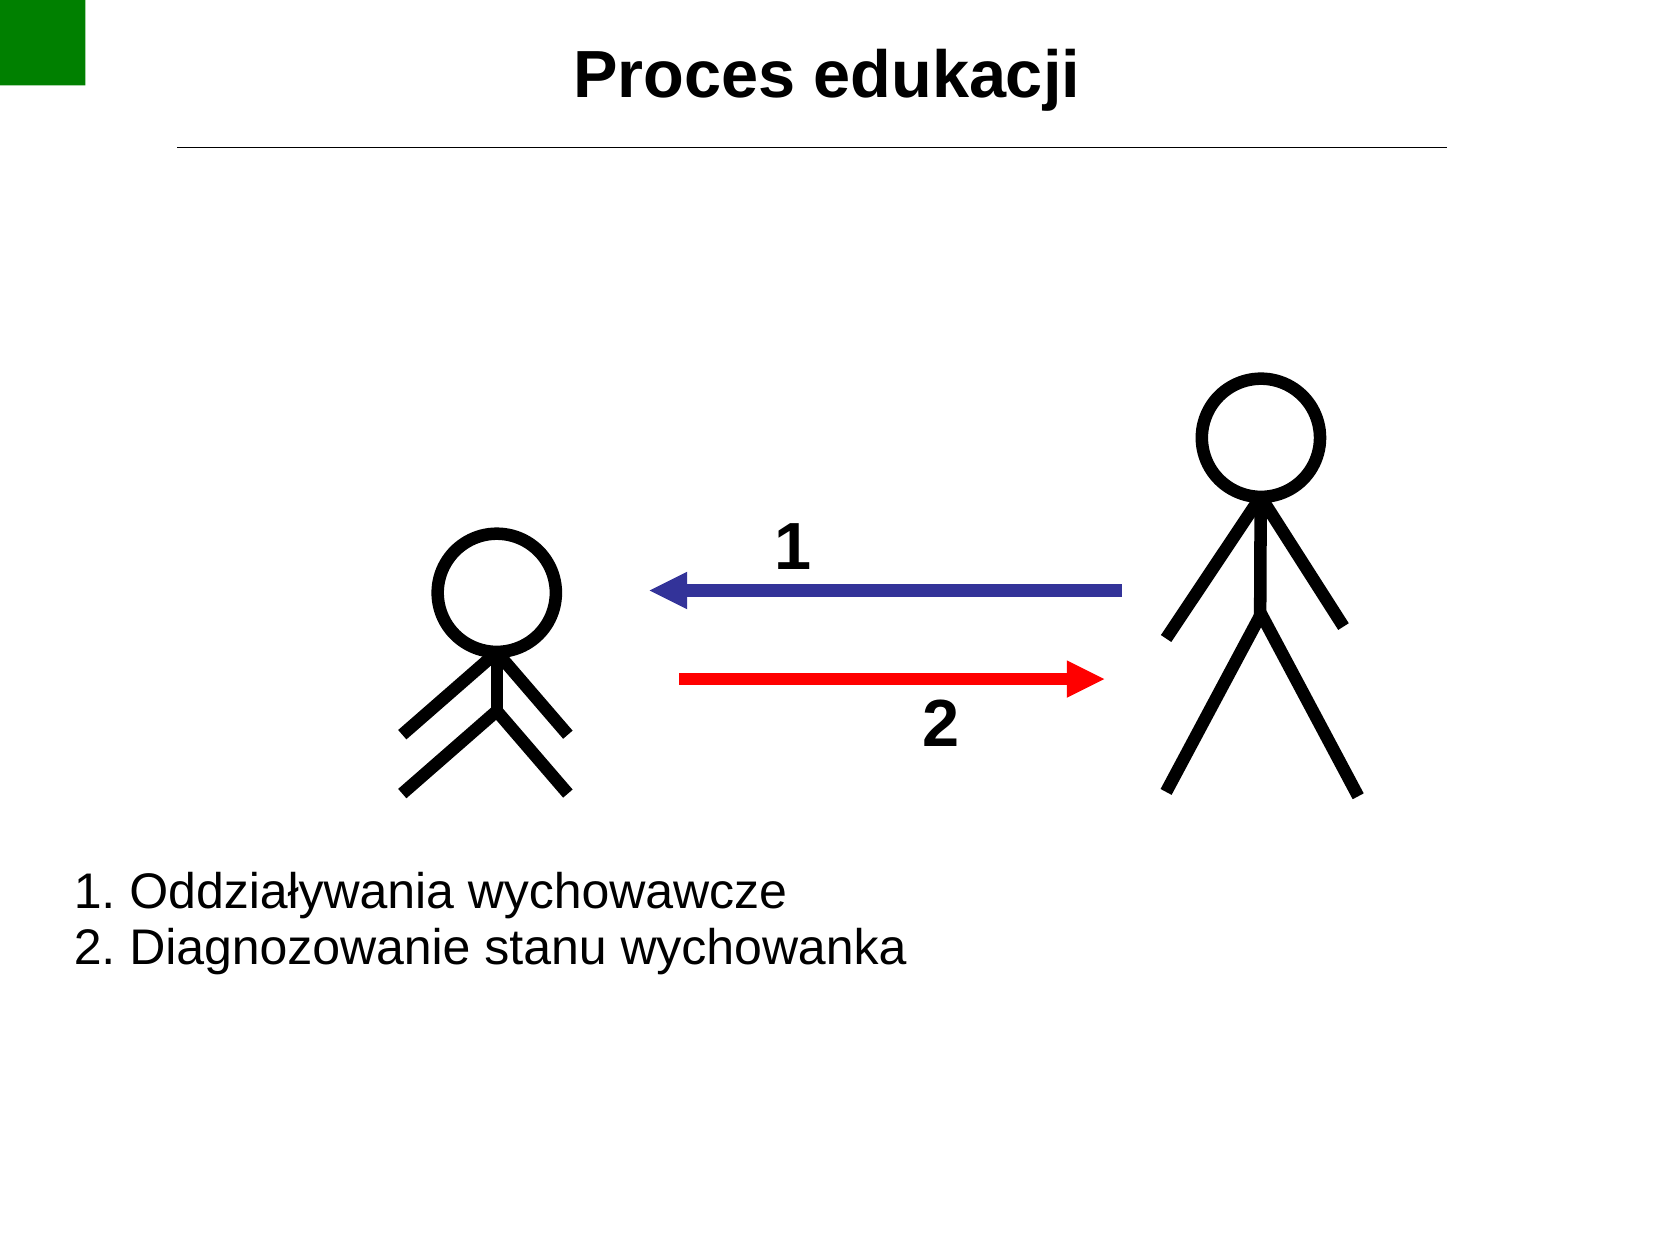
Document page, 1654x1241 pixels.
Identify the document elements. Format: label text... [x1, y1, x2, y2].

text_box 2 [907, 679, 984, 772]
text_box [0, 0, 86, 86]
text_box 1 [760, 501, 837, 595]
text_box Proces edukacji [221, 29, 1433, 123]
text_box 1. Oddziaływania wychowawcze 2. Diagnozowanie stanu wychowanka [58, 856, 1595, 996]
